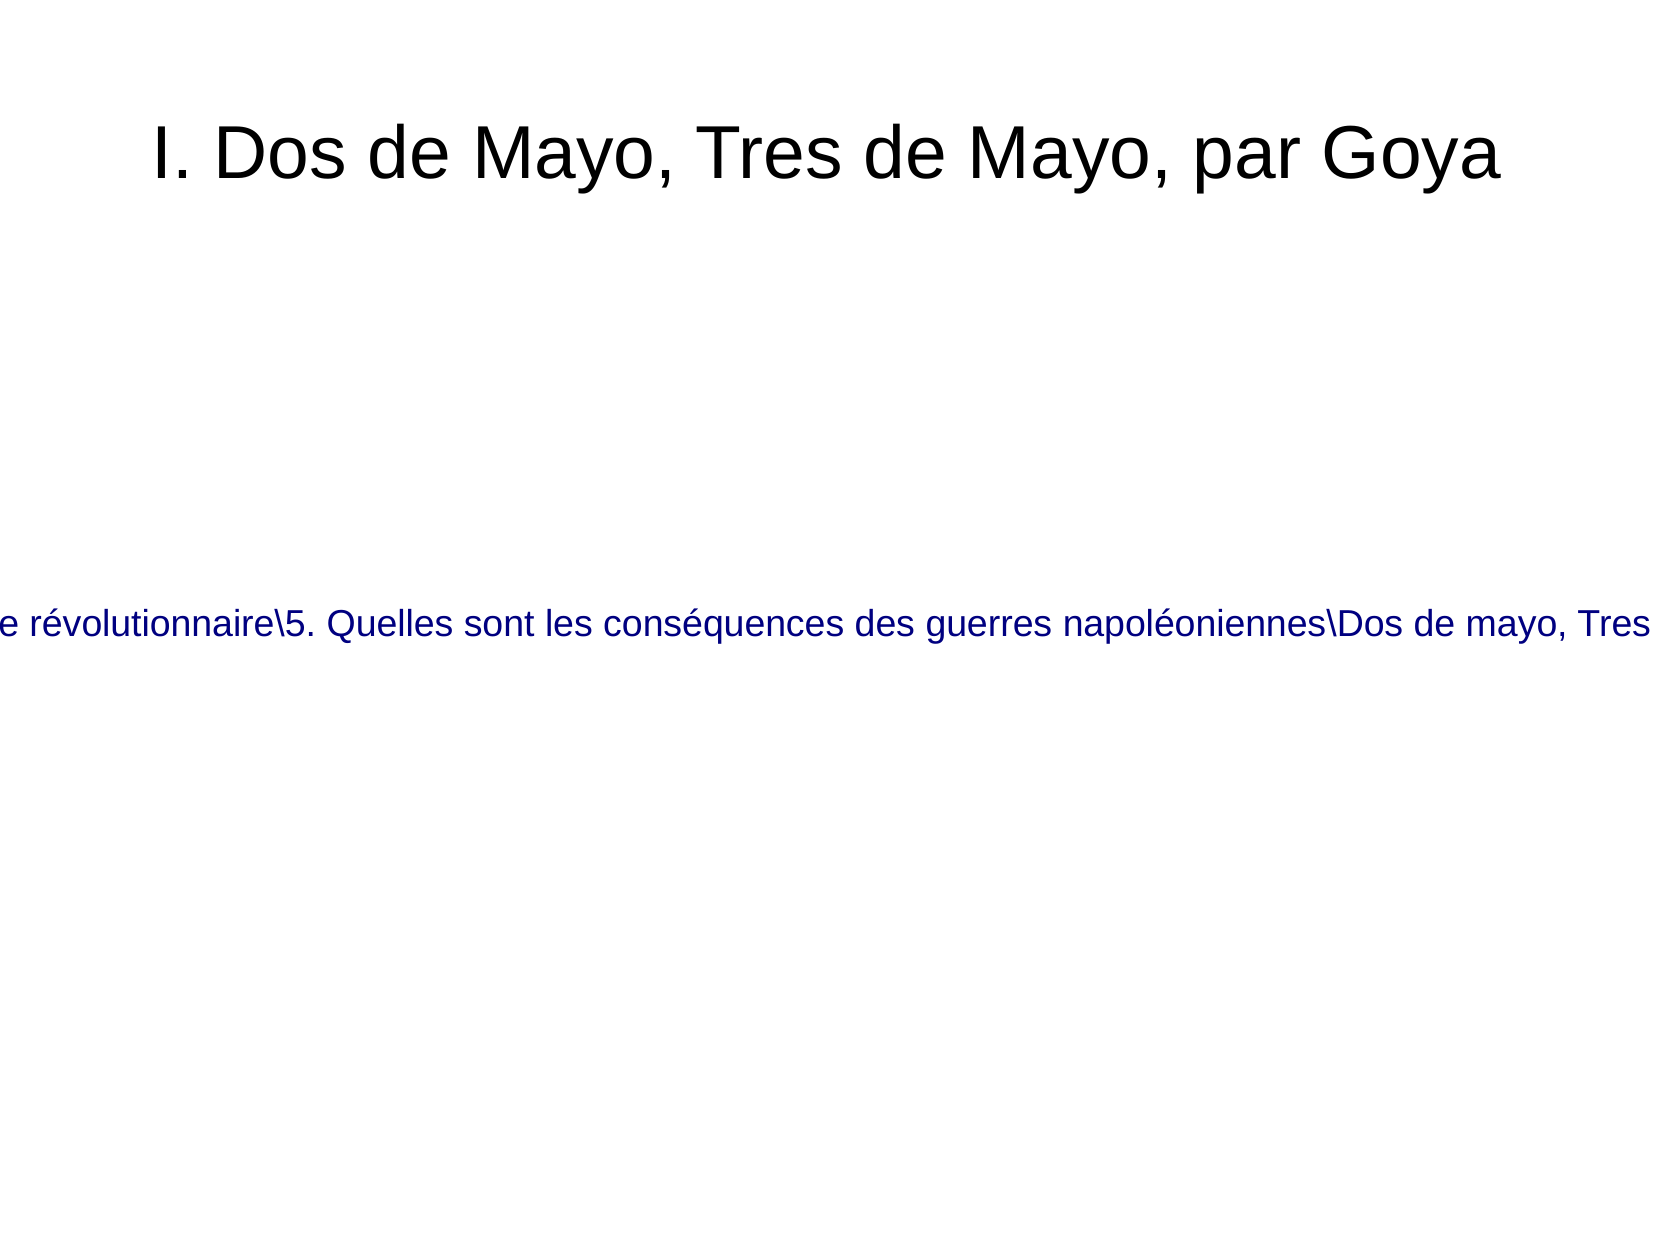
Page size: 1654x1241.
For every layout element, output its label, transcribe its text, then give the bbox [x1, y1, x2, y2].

title I. Dos de Mayo, Tres de Mayo, par Goya [82, 56, 1571, 250]
text_box F:\2007-2008\4e\Histoire\Chap II La période révolutionnaire\5. Quelles sont les conséquences des guerres napoléoniennes\Dos de mayo, Tres de Mayo.odt [0, 594, 1654, 666]
